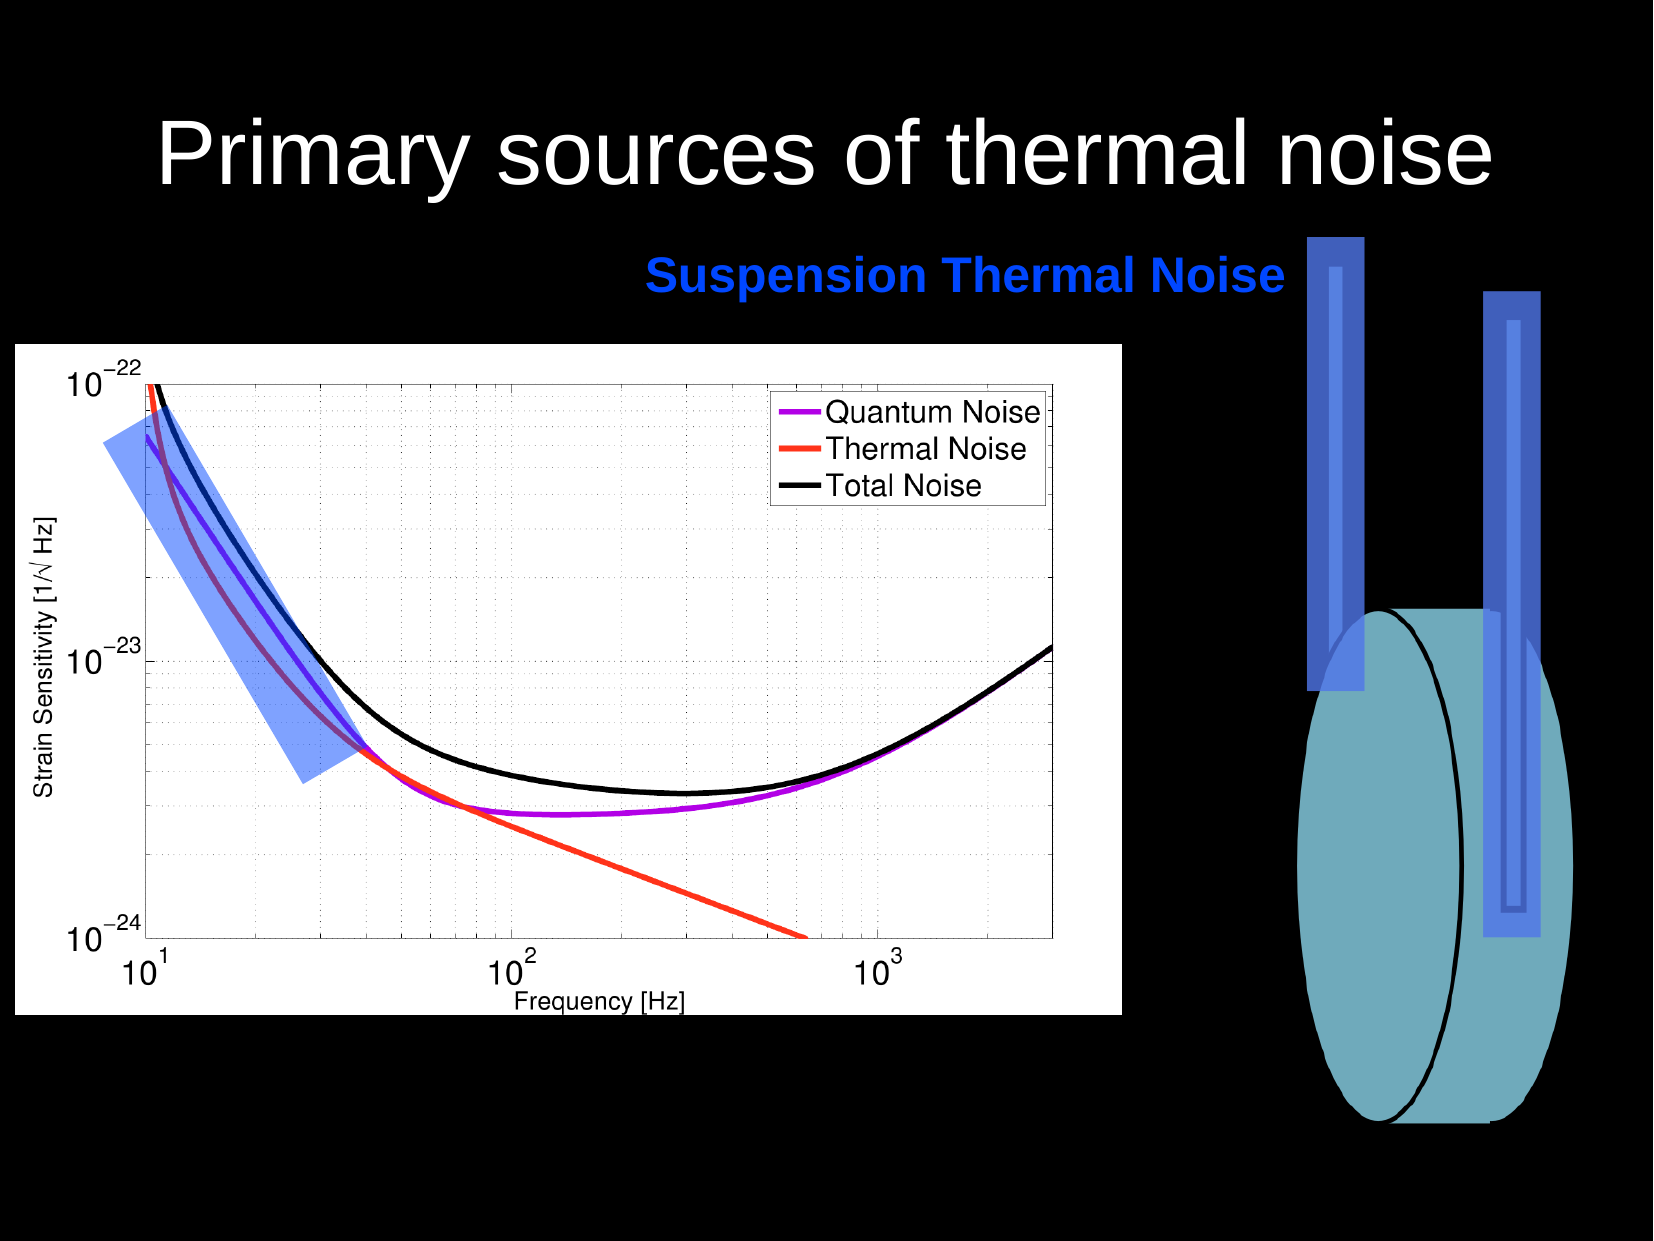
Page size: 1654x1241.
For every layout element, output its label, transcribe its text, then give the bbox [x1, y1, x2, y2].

picture [15, 344, 1122, 1015]
text_box [102, 404, 368, 785]
picture [1125, 141, 1653, 1241]
title Primary sources of thermal noise [82, 49, 1571, 257]
text_box Suspension Thermal Noise [630, 240, 1302, 311]
